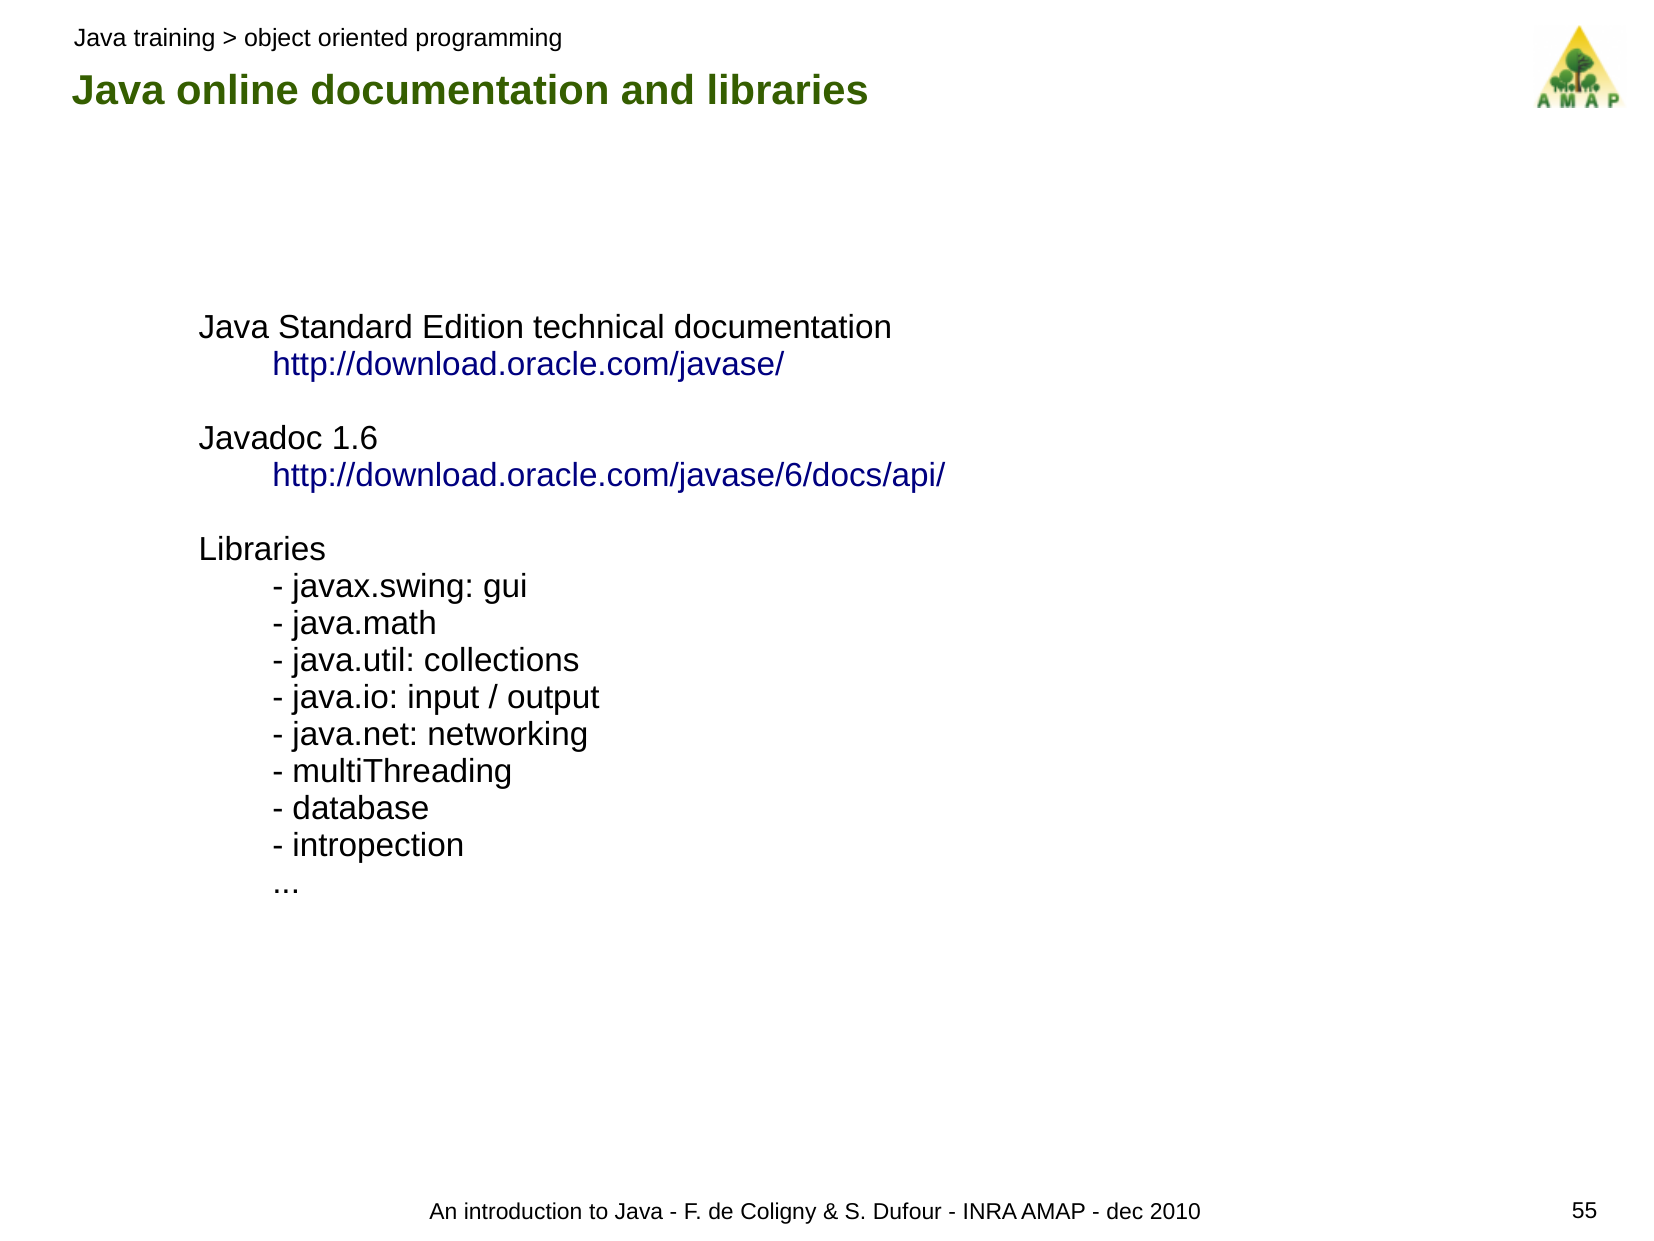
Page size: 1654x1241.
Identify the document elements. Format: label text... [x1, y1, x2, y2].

text_box Java Standard Edition technical documentation http://download.oracle.com/javase/ Javadoc 1.6 http://download.oracle.com/javase/6/docs/api/ Libraries - javax.swing: gui - java.math - java.util: collections - java.io: input / output - java.net: networking - multiThreading - database - intropection ... [183, 301, 990, 909]
text_box Java training > object oriented programming [59, 16, 1004, 60]
picture [1533, 25, 1627, 108]
text_box Java online documentation and libraries [56, 59, 1513, 121]
